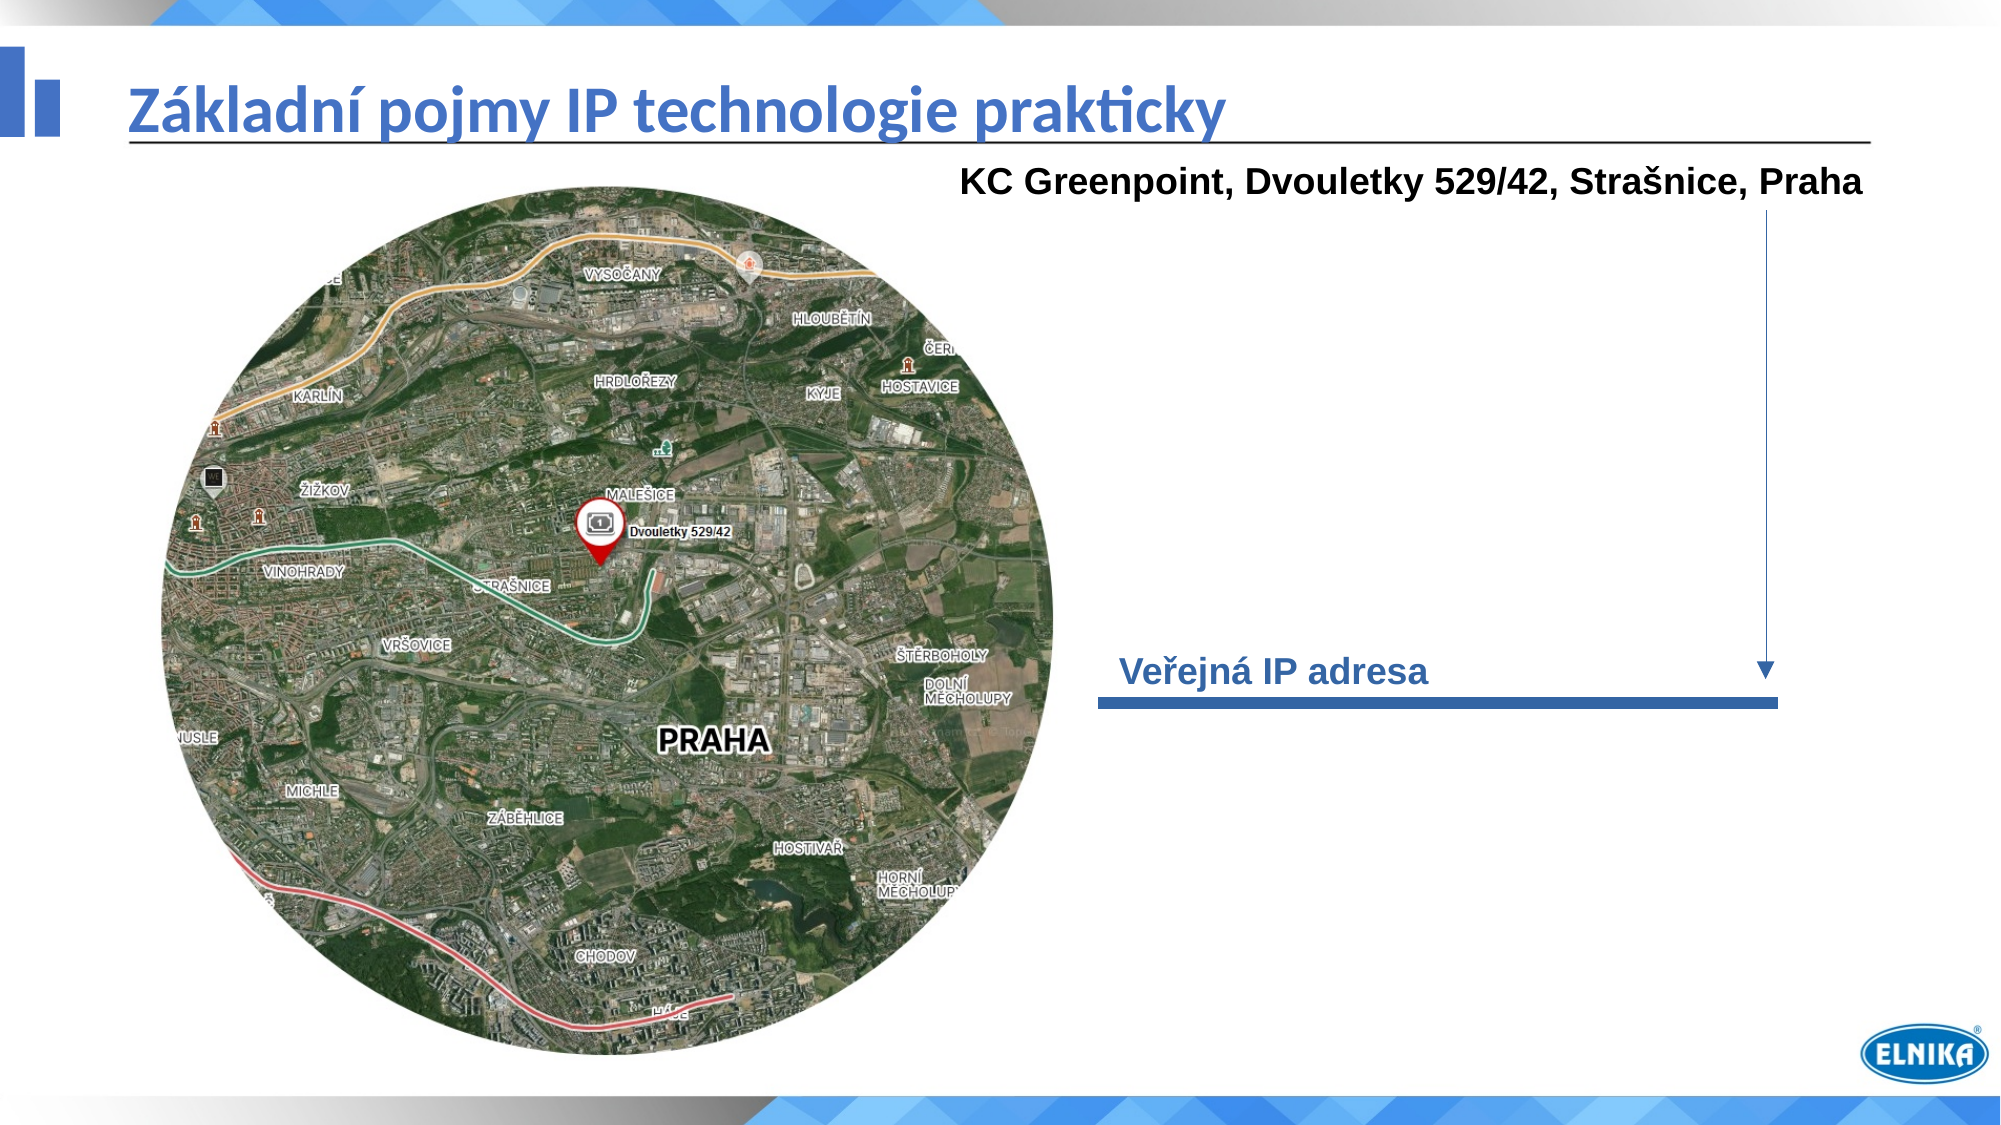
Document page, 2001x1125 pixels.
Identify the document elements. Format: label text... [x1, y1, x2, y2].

text_box KC Greenpoint, Dvouletky 529/42, Strašnice, Praha [944, 153, 1920, 253]
text_box Základní pojmy IP technologie prakticky [78, 58, 1270, 154]
picture [0, 0, 2001, 1125]
text_box Veřejná IP adresa [1104, 643, 1577, 701]
